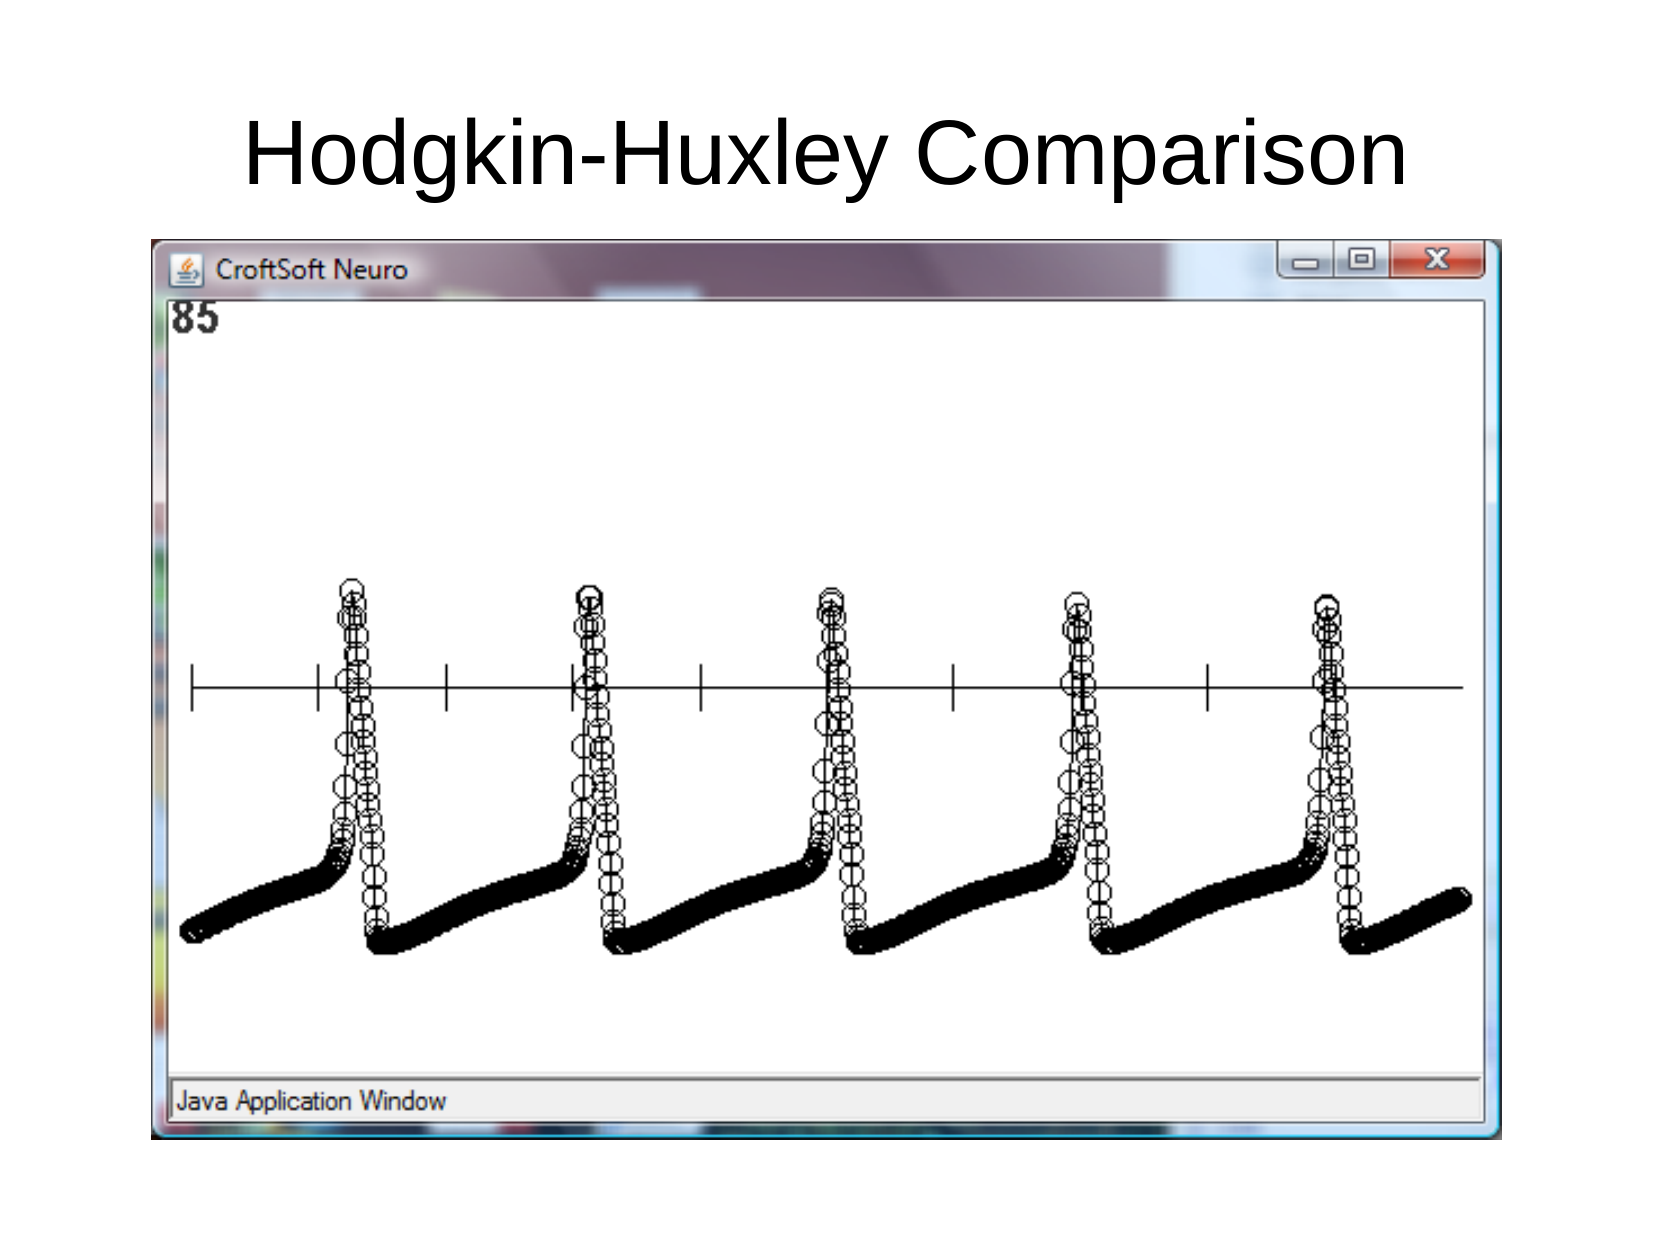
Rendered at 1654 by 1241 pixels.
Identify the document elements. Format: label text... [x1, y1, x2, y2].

title Hodgkin-Huxley Comparison [82, 49, 1571, 257]
picture [151, 239, 1502, 1140]
